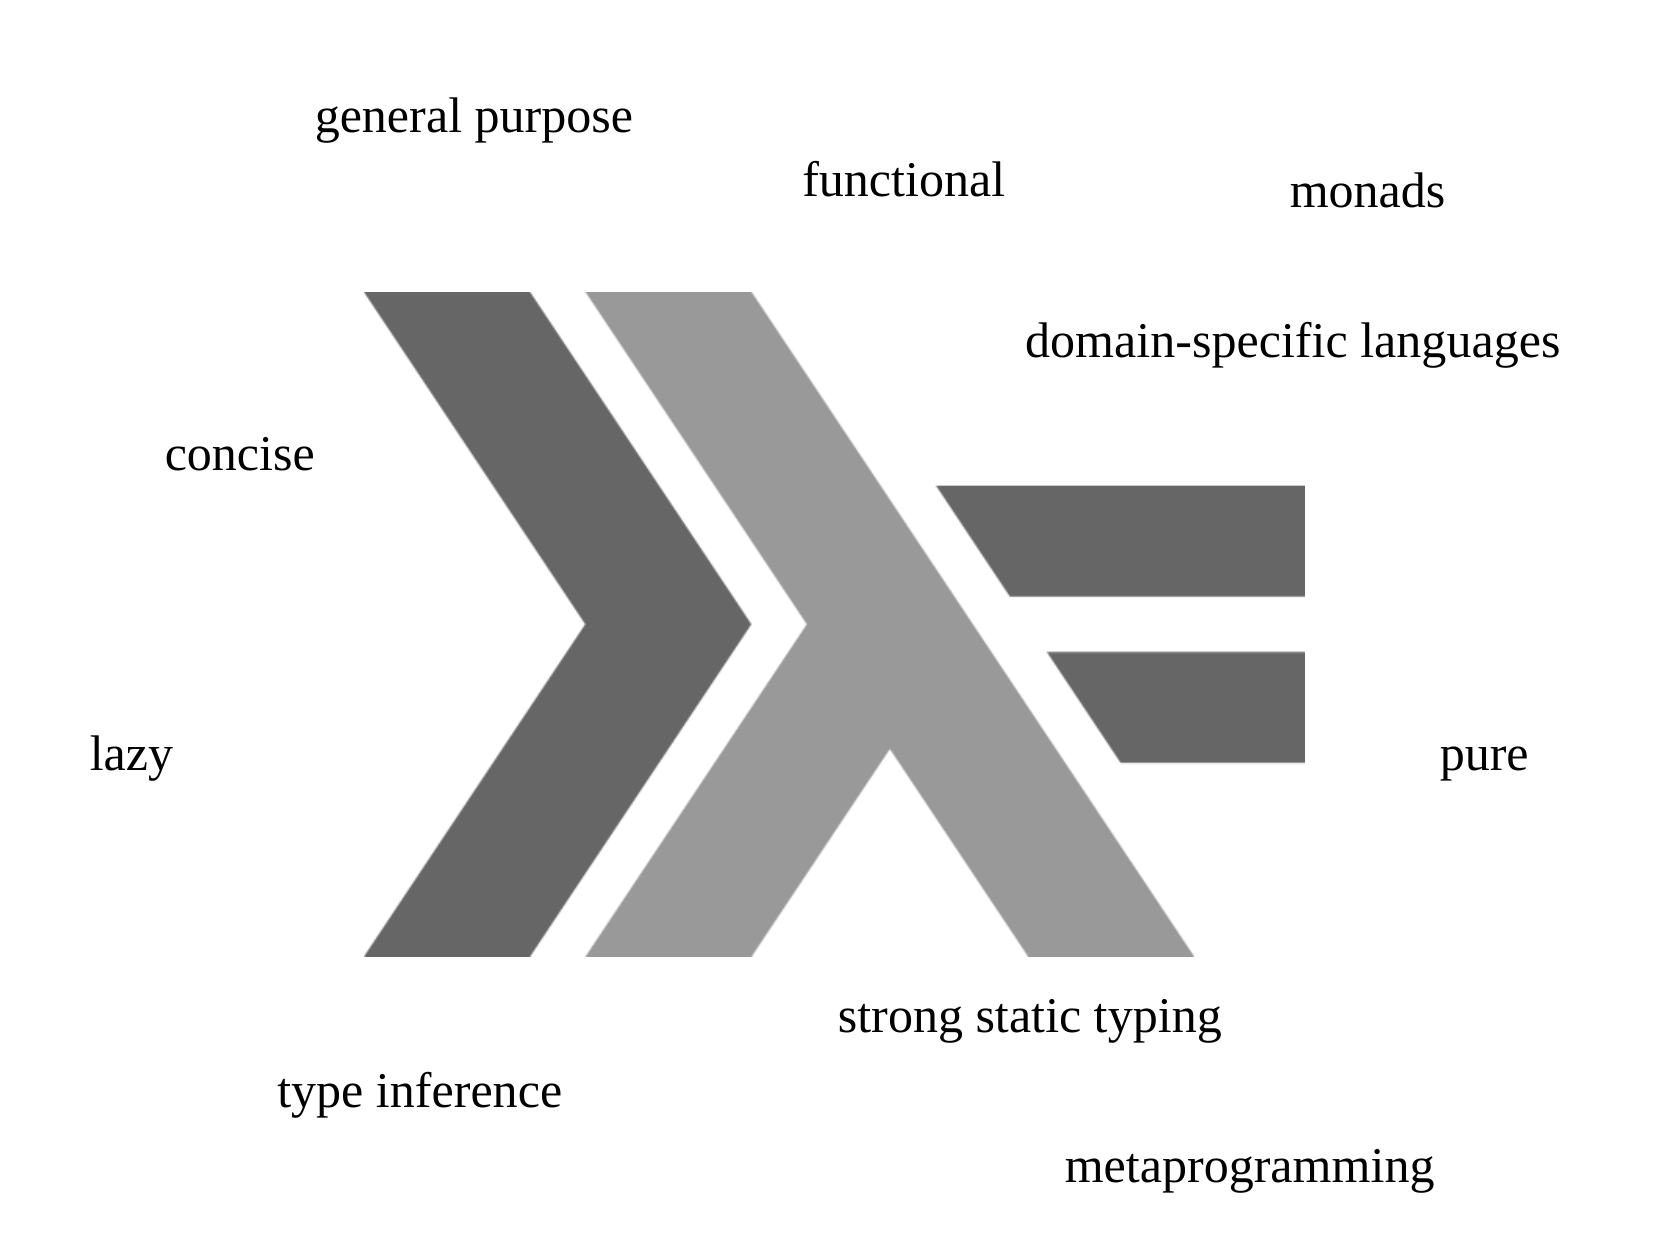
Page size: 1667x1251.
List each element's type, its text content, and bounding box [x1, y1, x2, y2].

picture [364, 292, 1305, 957]
text_box concise [150, 412, 330, 488]
text_box lazy [75, 712, 189, 788]
text_box pure [1425, 712, 1544, 788]
text_box general purpose [300, 75, 649, 150]
text_box strong static typing [823, 975, 1238, 1051]
text_box metaprogramming [1050, 1125, 1449, 1200]
text_box domain-specific languages [1010, 300, 1576, 375]
text_box functional [787, 139, 1021, 214]
text_box type inference [262, 1050, 578, 1125]
text_box monads [1275, 150, 1460, 225]
